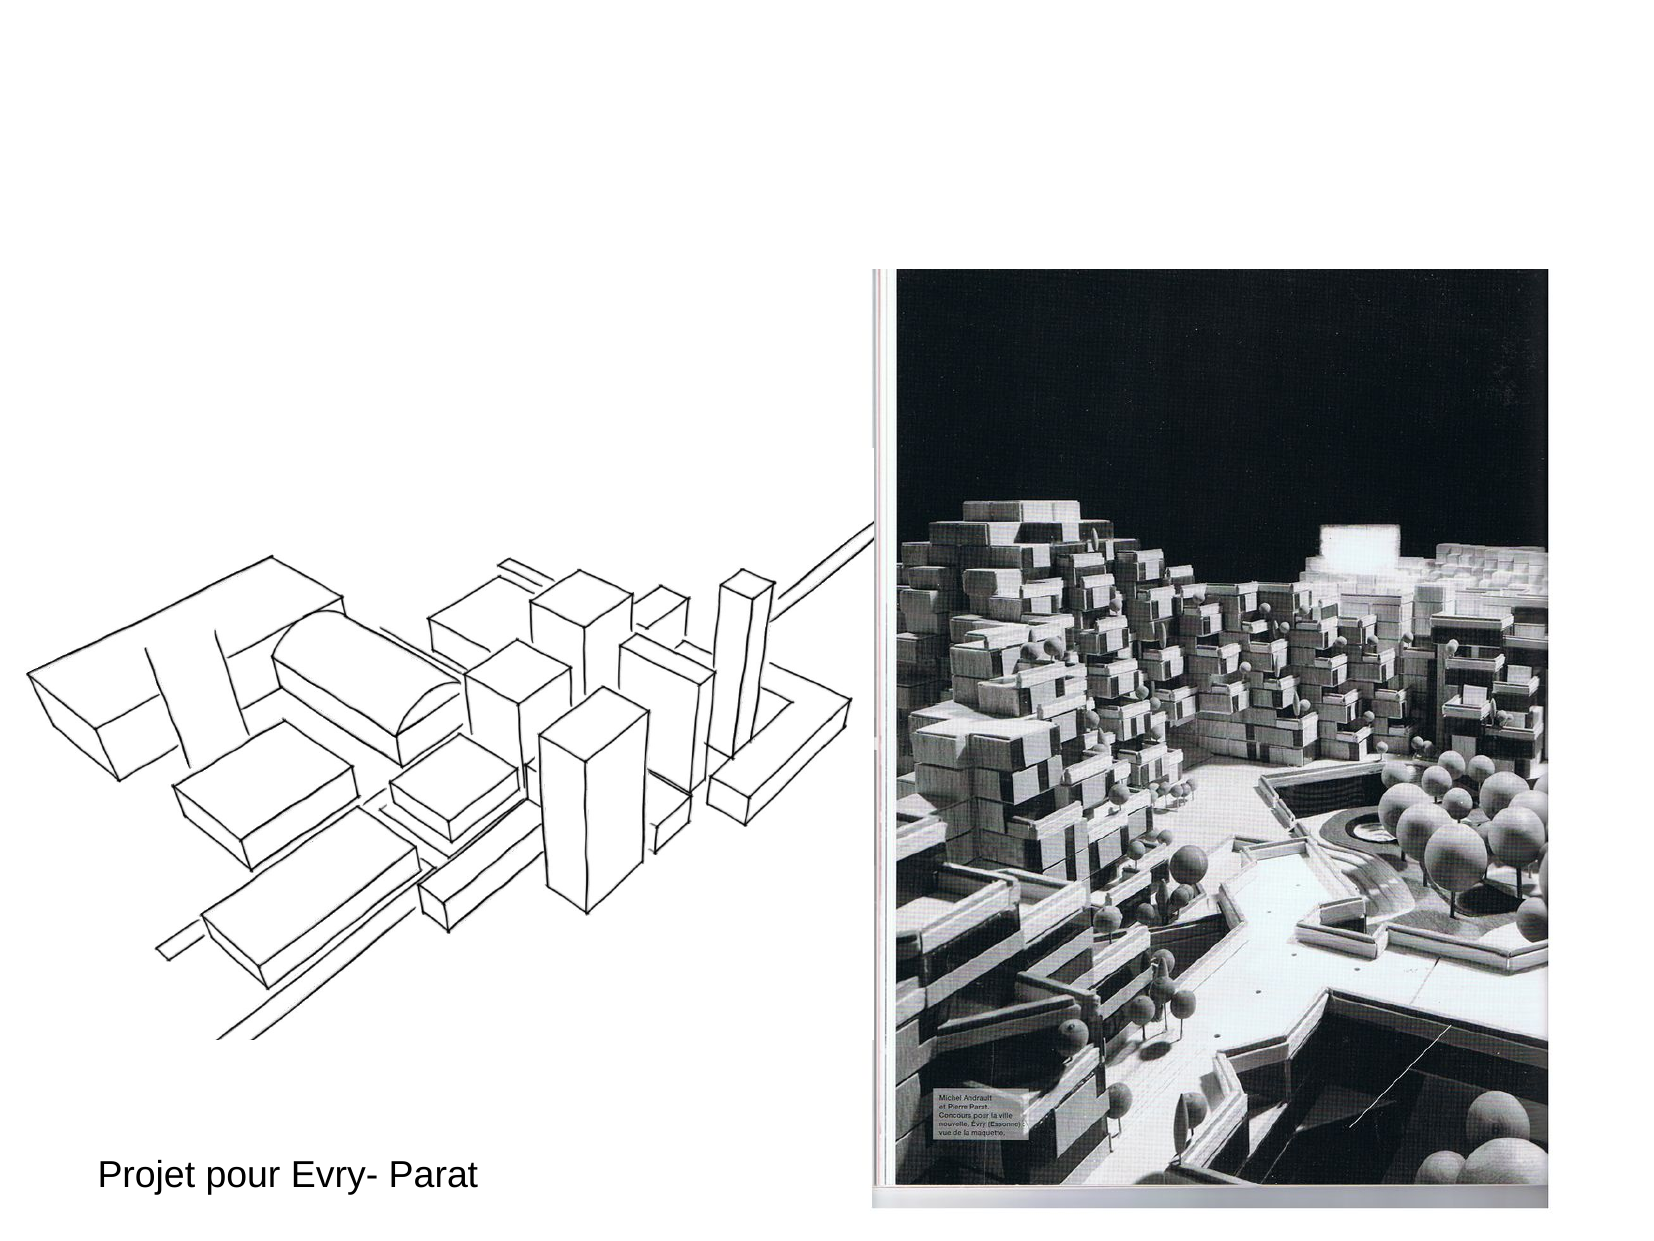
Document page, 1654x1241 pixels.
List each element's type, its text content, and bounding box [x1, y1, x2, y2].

text_box Projet pour Evry- Parat [82, 1145, 493, 1203]
picture [14, 269, 1560, 1229]
